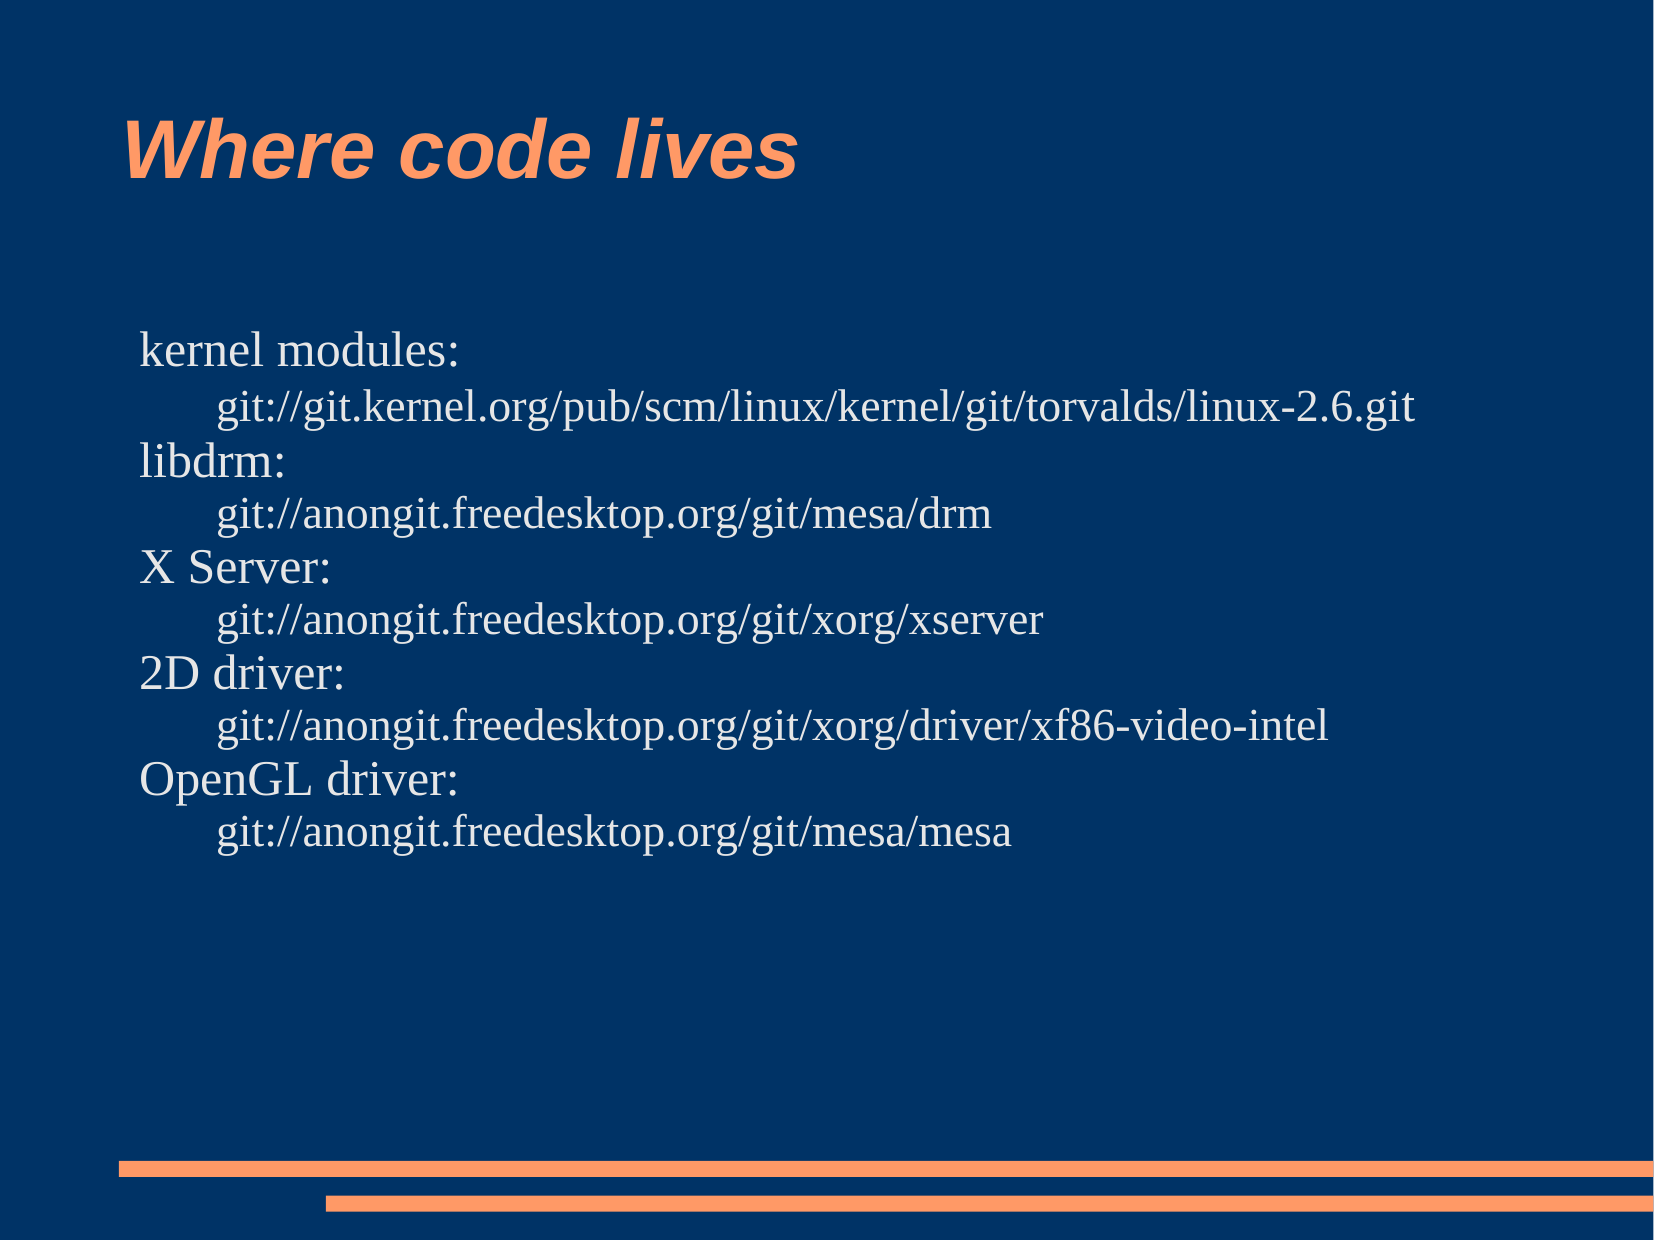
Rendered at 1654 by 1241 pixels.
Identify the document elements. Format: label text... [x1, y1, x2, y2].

list kernel modules: git://git.kernel.org/pub/scm/linux/kernel/git/torvalds/linux-2.6.git libdrm: git://anongit.freedesktop.org/git/mesa/drm X Server: git://anongit.freedesktop.org/git/xorg/xserver 2D driver: git://anongit.freedesktop.org/git/xorg/driver/xf86-video-intel OpenGL driver: git://anongit.freedesktop.org/git/mesa/mesa [121, 322, 1561, 1133]
title Where code lives [121, 46, 1534, 254]
